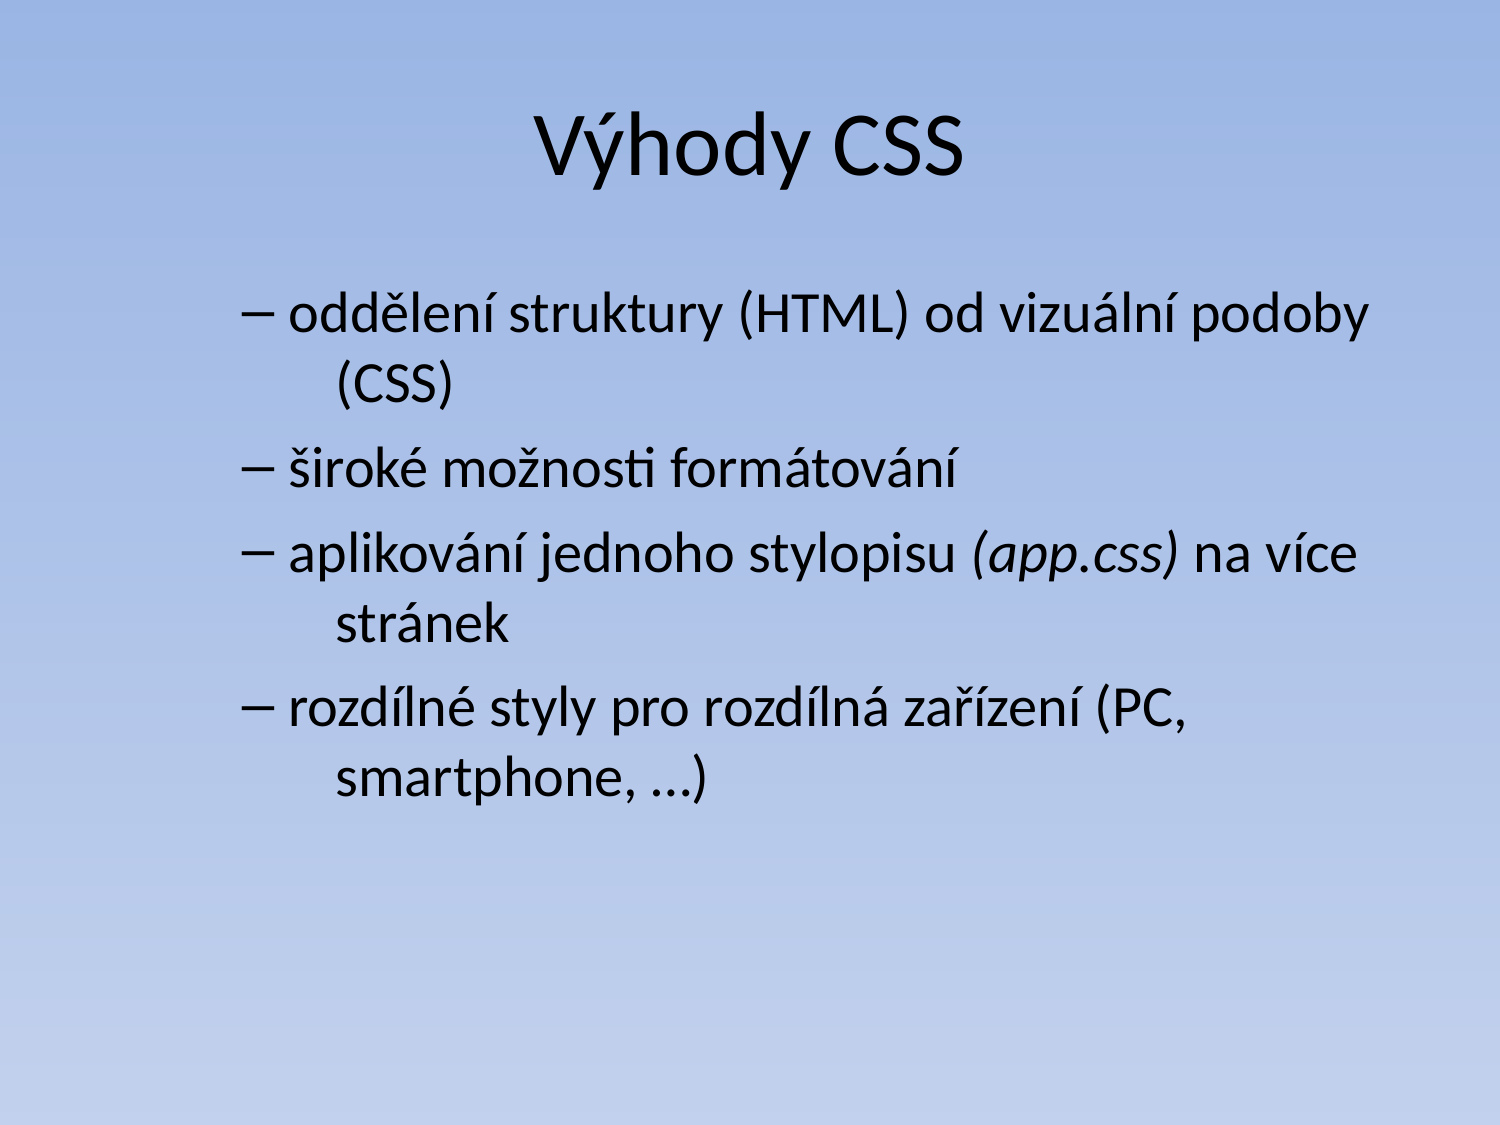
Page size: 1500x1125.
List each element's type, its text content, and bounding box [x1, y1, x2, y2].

title Výhody CSS [75, 45, 1426, 233]
list oddělení struktury (HTML) od vizuální podoby (CSS) široké možnosti formátování aplikování jednoho stylopisu (app.css) na více stránek rozdílné styly pro rozdílná zařízení (PC, smartphone, …) [76, 267, 1427, 1010]
